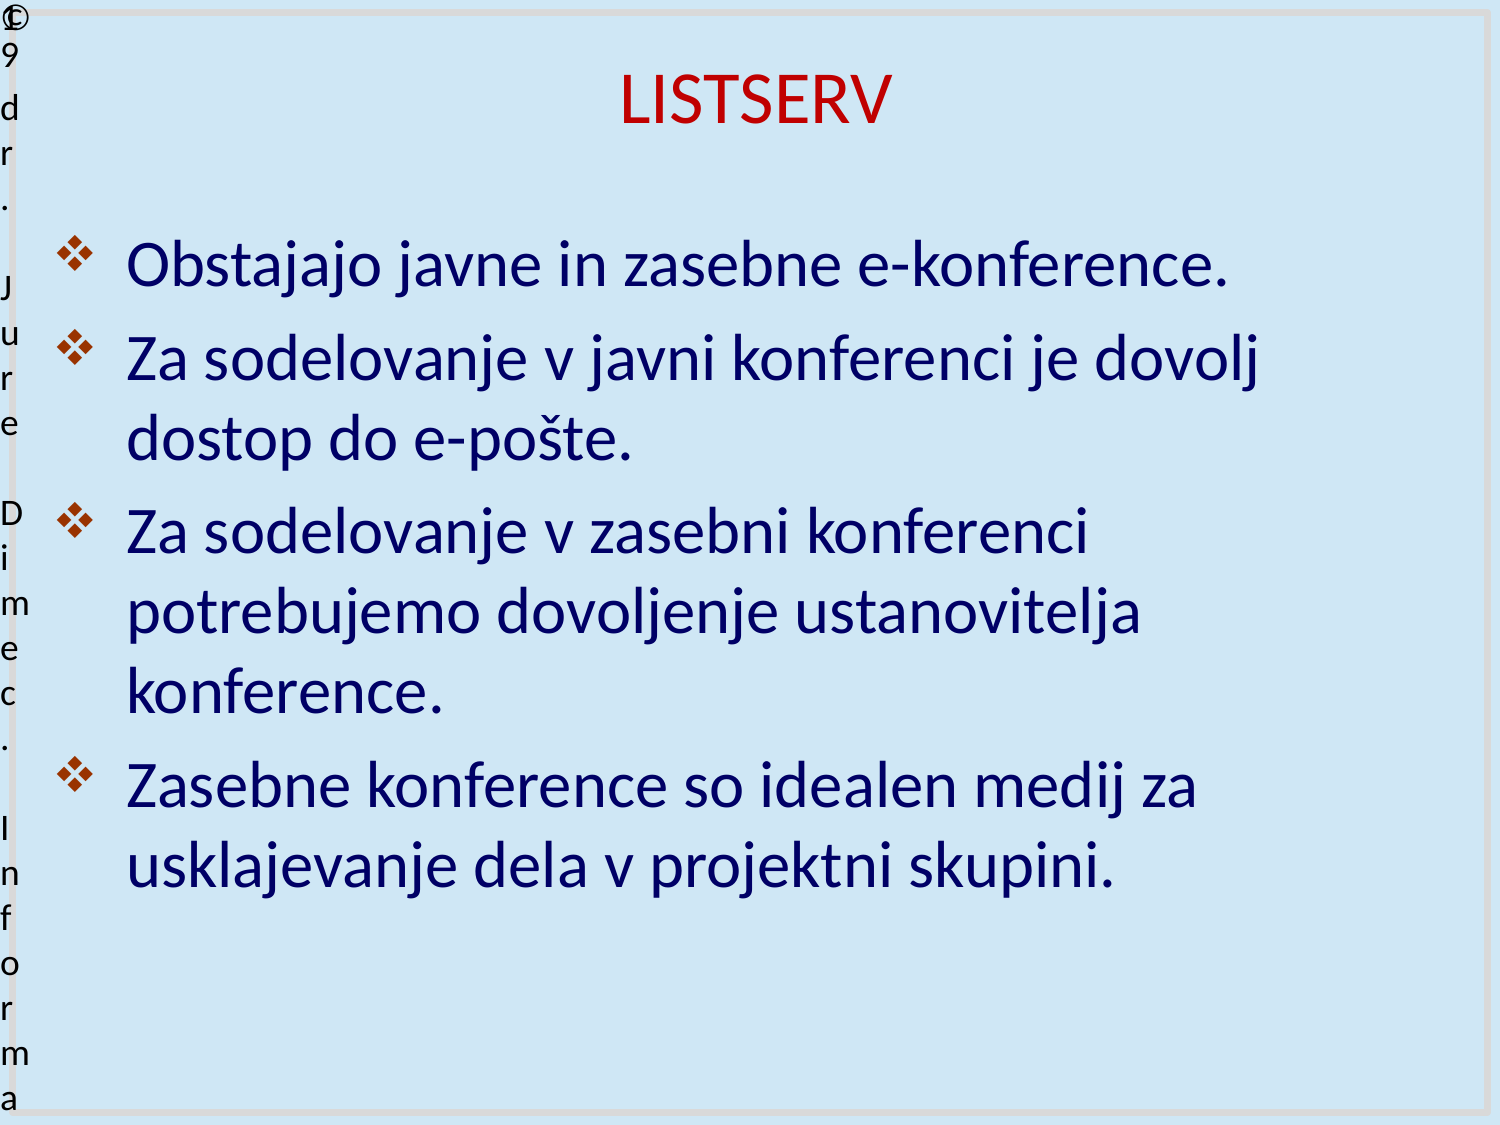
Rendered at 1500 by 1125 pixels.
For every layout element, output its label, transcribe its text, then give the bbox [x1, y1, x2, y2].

title LISTSERV [37, 37, 1475, 150]
list Obstajajo javne in zasebne e-konference. Za sodelovanje v javni konferenci je dovolj dostop do e-pošte. Za sodelovanje v zasebni konferenci potrebujemo dovoljenje ustanovitelja konference. Zasebne konference so idealen medij za usklajevanje dela v projektni skupini. [37, 212, 1475, 1050]
